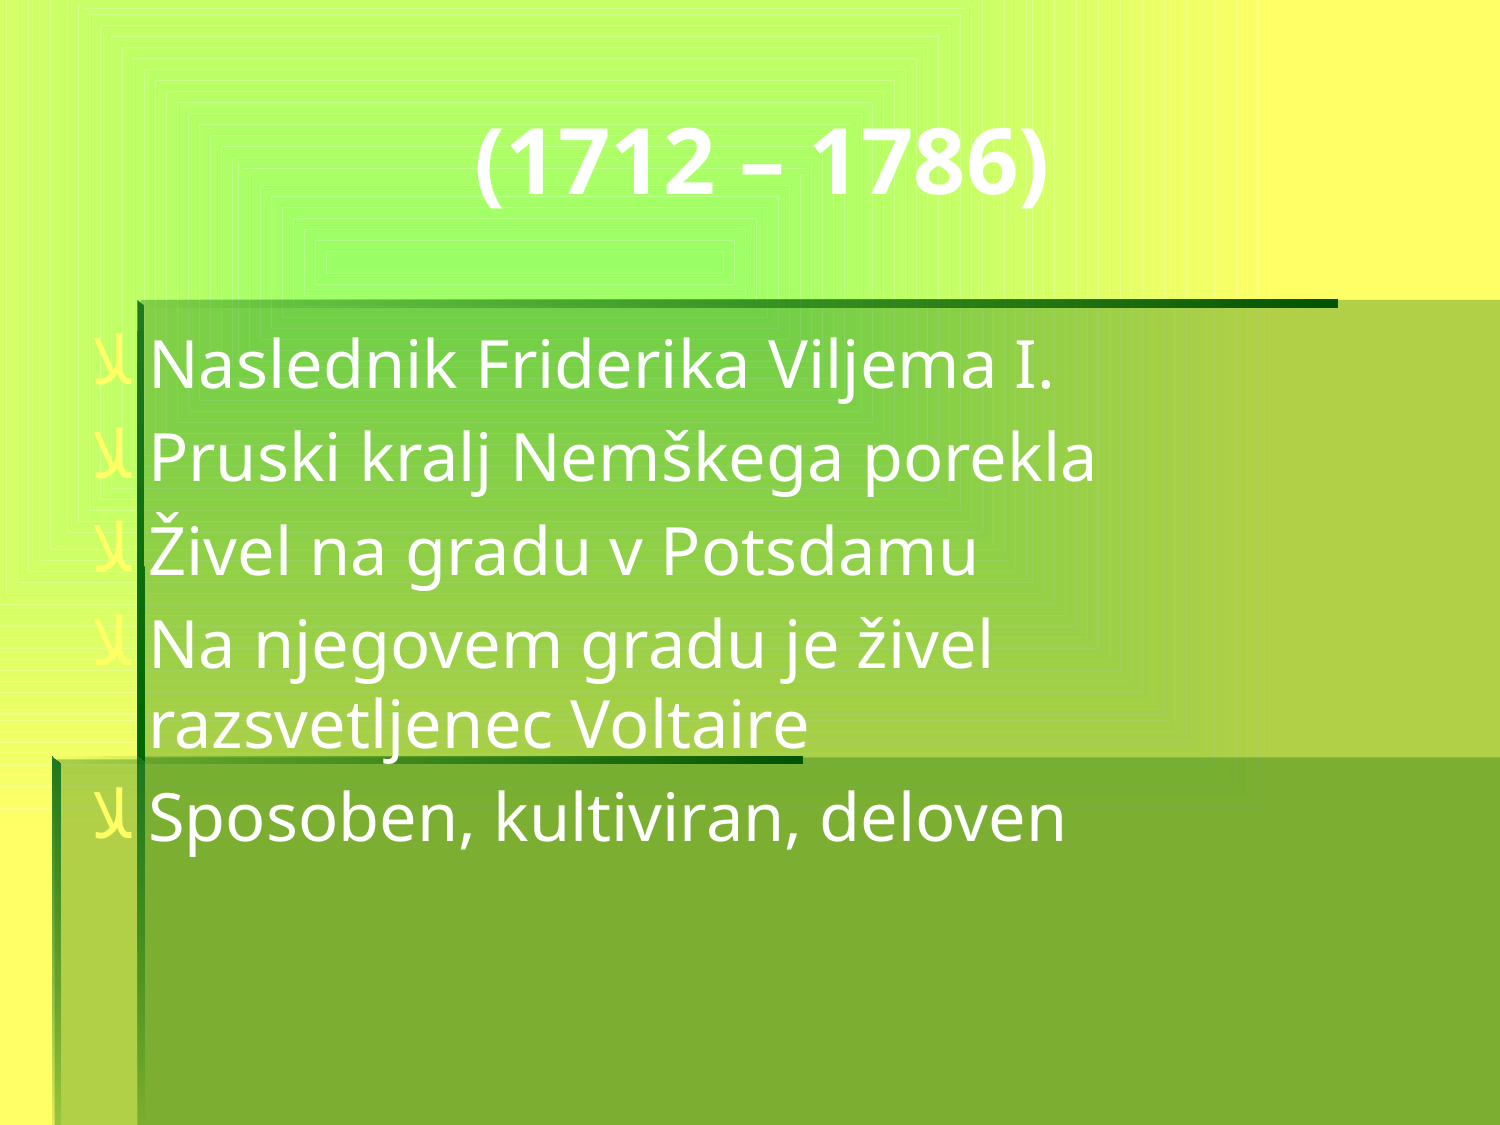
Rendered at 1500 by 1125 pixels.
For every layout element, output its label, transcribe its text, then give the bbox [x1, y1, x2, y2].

title (1712 – 1786) [75, 40, 1451, 275]
list Naslednik Friderika Viljema I. Pruski kralj Nemškega porekla Živel na gradu v Potsdamu Na njegovem gradu je živel razsvetljenec Voltaire Sposoben, kultiviran, deloven [76, 314, 1391, 966]
